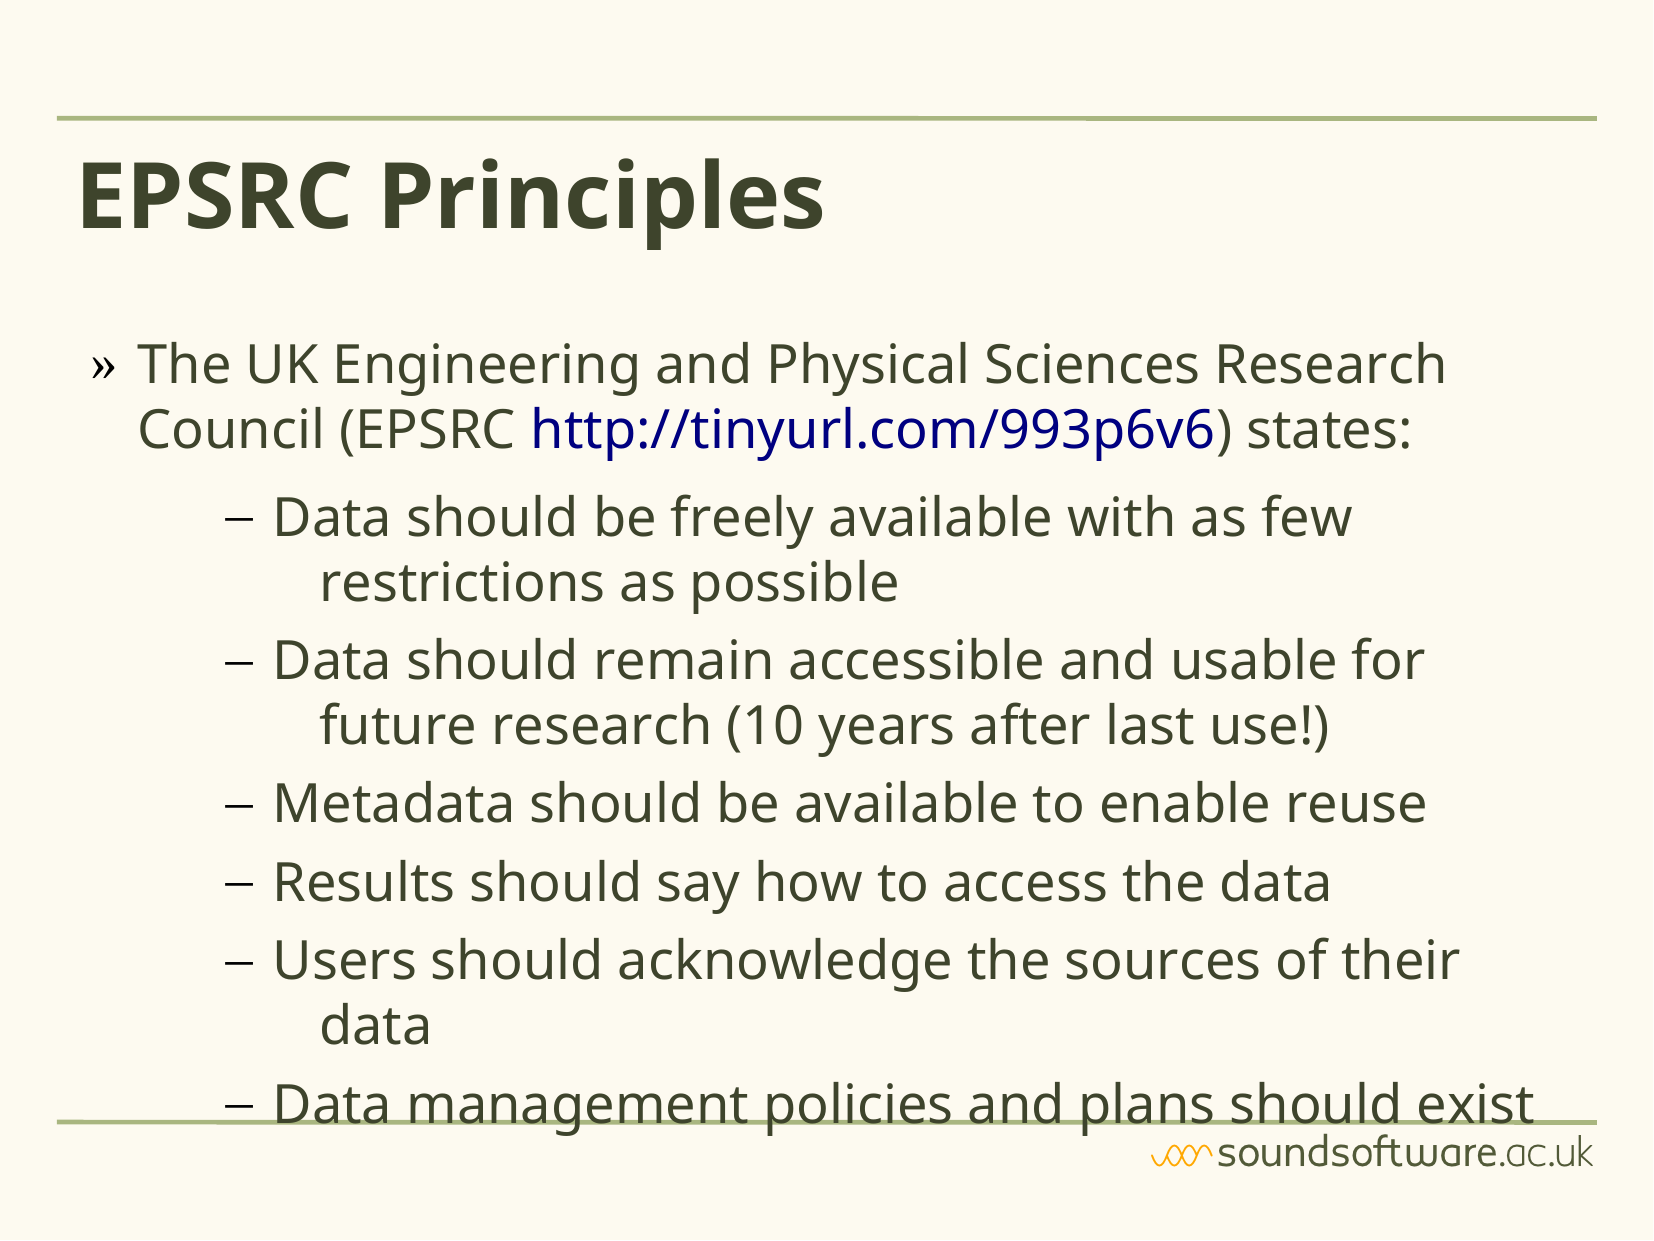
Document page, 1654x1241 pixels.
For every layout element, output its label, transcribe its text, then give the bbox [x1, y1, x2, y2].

picture [1151, 1140, 1593, 1167]
title EPSRC Principles [59, 109, 1594, 274]
list The UK Engineering and Physical Sciences Research Council (EPSRC http://tinyurl.com/993p6v6) states: Data should be freely available with as few restrictions as possible Data should remain accessible and usable for future research (10 years after last use!) Metadata should be available to enable reuse Results should say how to access the data Users should acknowledge the sources of their data Data management policies and plans should exist [59, 321, 1594, 1140]
